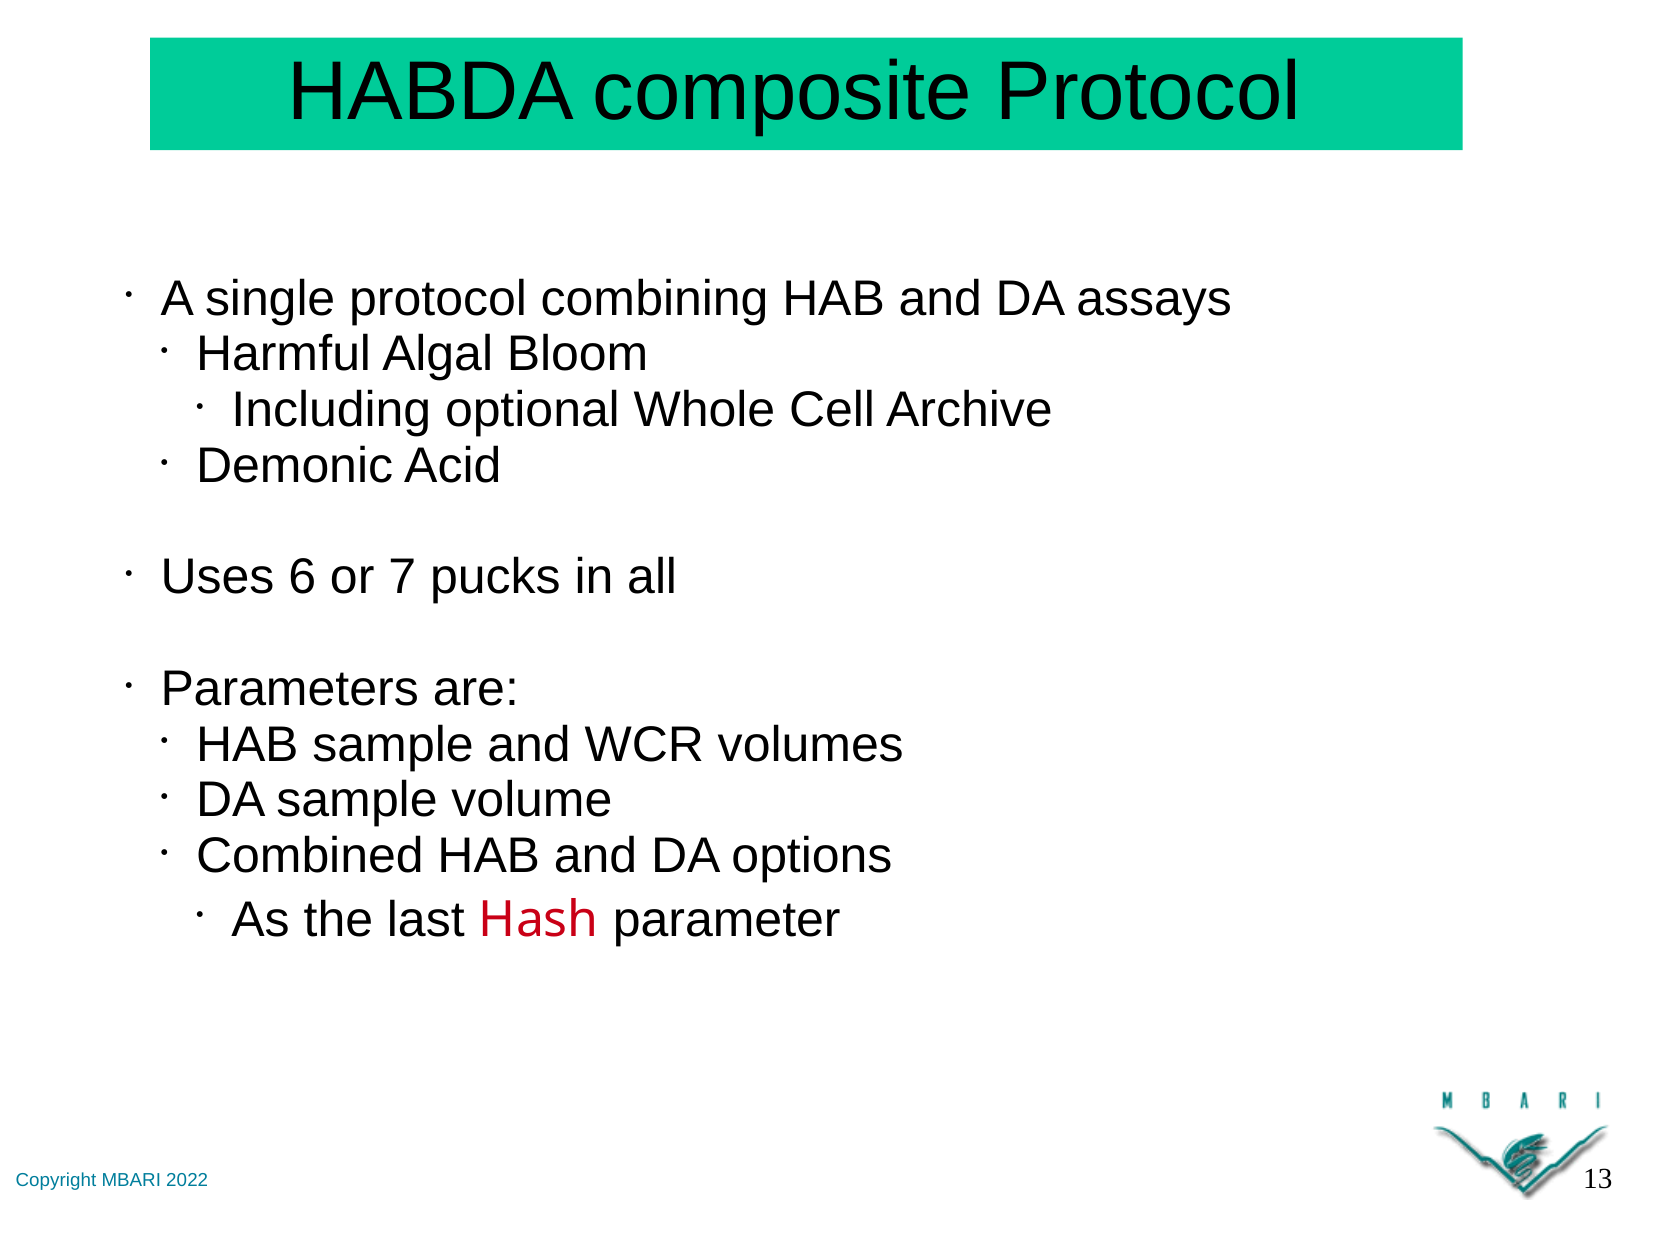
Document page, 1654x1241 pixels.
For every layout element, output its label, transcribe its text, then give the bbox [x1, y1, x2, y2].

text_box A single protocol combining HAB and DA assays Harmful Algal Bloom Including optional Whole Cell Archive Demonic Acid Uses 6 or 7 pucks in all Parameters are: HAB sample and WCR volumes DA sample volume Combined HAB and DA options As the last Hash parameter [75, 262, 1538, 1013]
picture [1426, 1091, 1613, 1200]
text_box HABDA composite Protocol [150, 37, 1463, 151]
